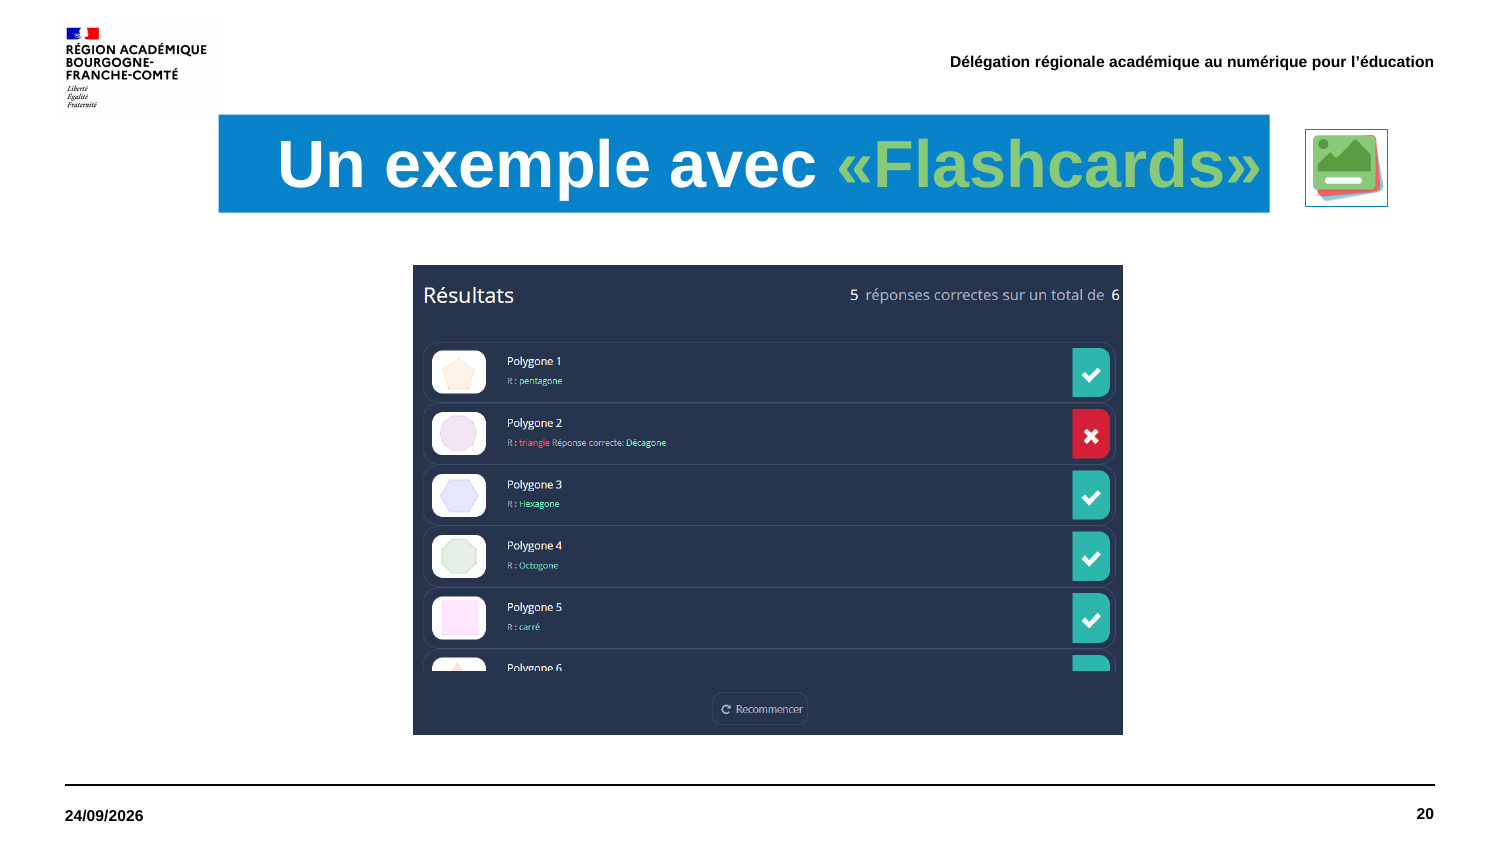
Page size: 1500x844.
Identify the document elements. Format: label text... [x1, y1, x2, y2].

picture [413, 265, 1123, 735]
picture [1305, 129, 1388, 207]
text_box Délégation régionale académique au numérique pour l’éducation [944, 32, 1435, 91]
text_box Un exemple avec «Flashcards» [218, 114, 1270, 213]
text_box <numéro> [1213, 784, 1435, 843]
picture [55, 16, 218, 119]
text_box 03/02/2022 [64, 787, 245, 843]
